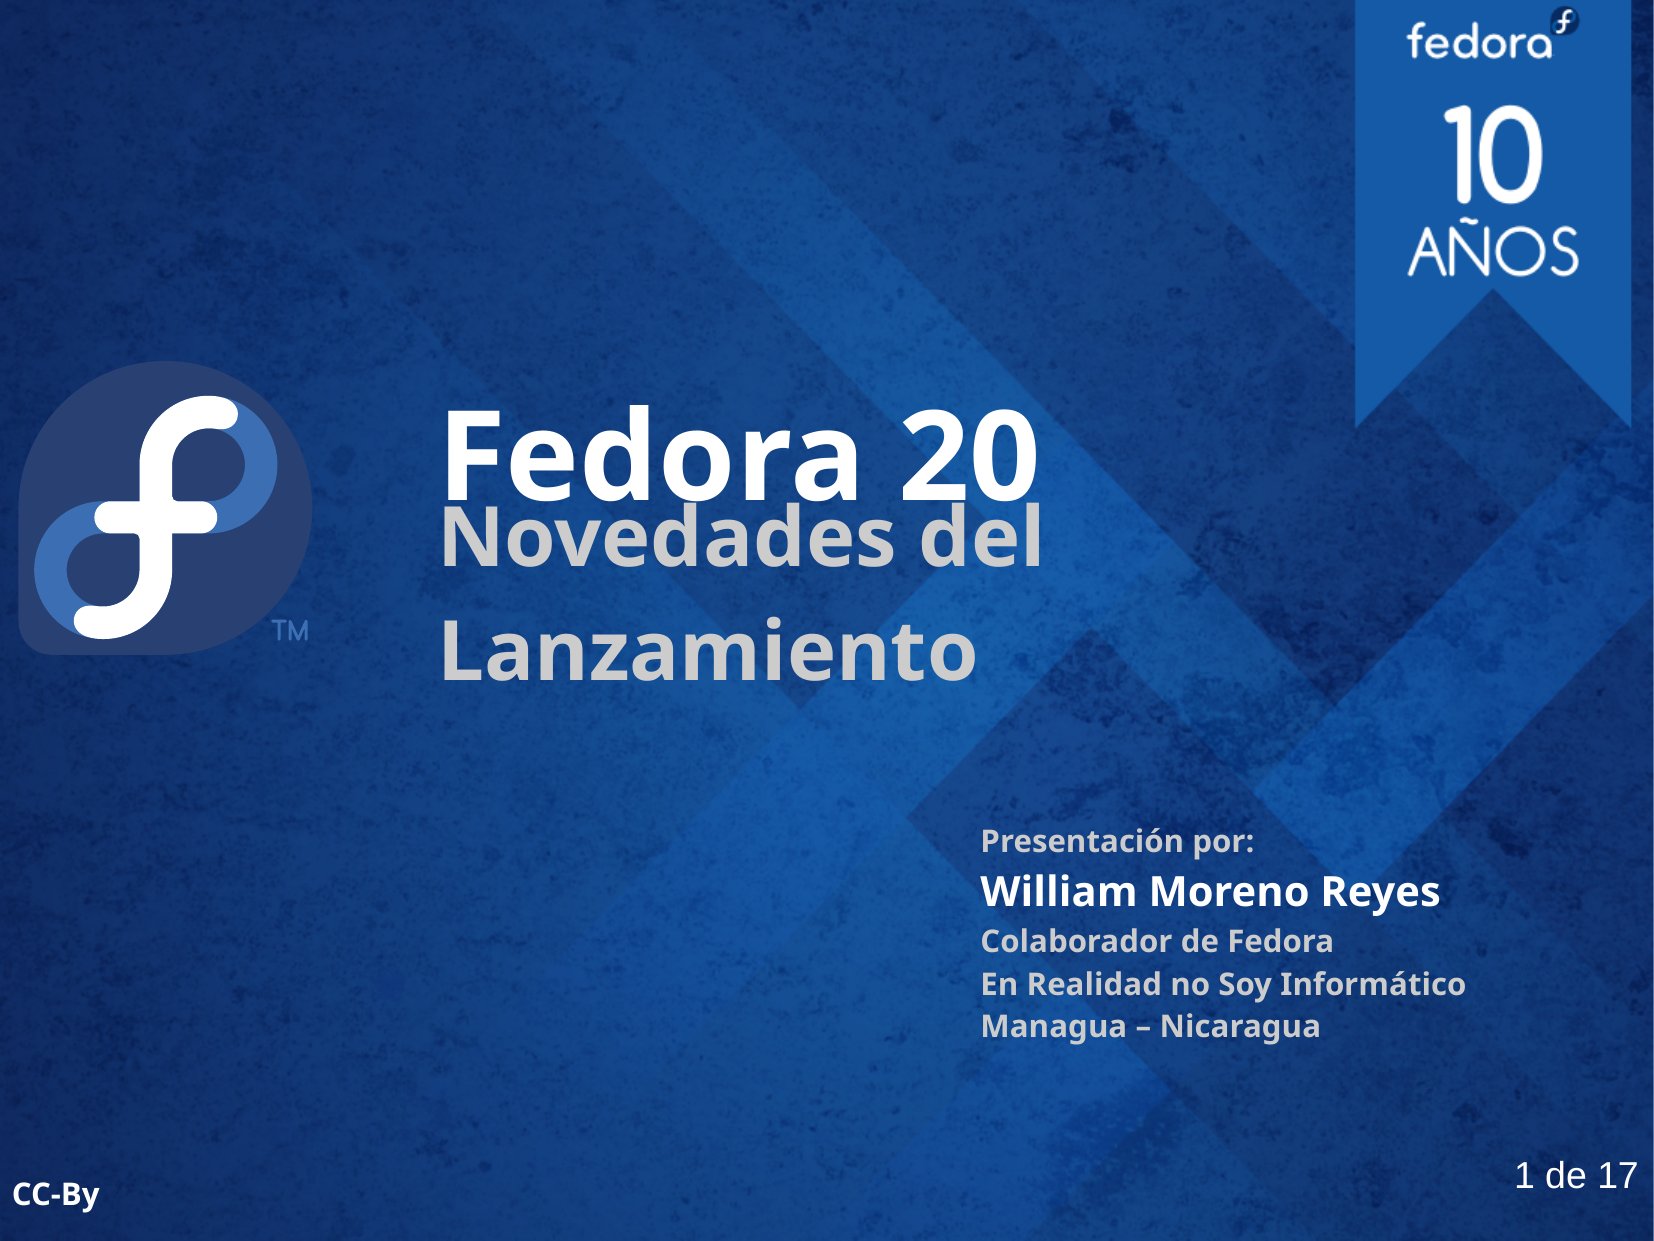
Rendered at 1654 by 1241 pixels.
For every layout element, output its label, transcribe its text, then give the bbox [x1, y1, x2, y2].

subtitle Novedades del Lanzamiento [461, 520, 1583, 662]
text_box CC-By [11, 1145, 1654, 1241]
text_box Presentación por: William Moreno Reyes Colaborador de Fedora En Realidad no Soy Informático Managua – Nicaragua [980, 751, 1642, 1145]
title Fedora 20 [461, 348, 1630, 556]
text_box <número> de 17 [995, 1146, 1654, 1217]
picture [0, 0, 1654, 1241]
